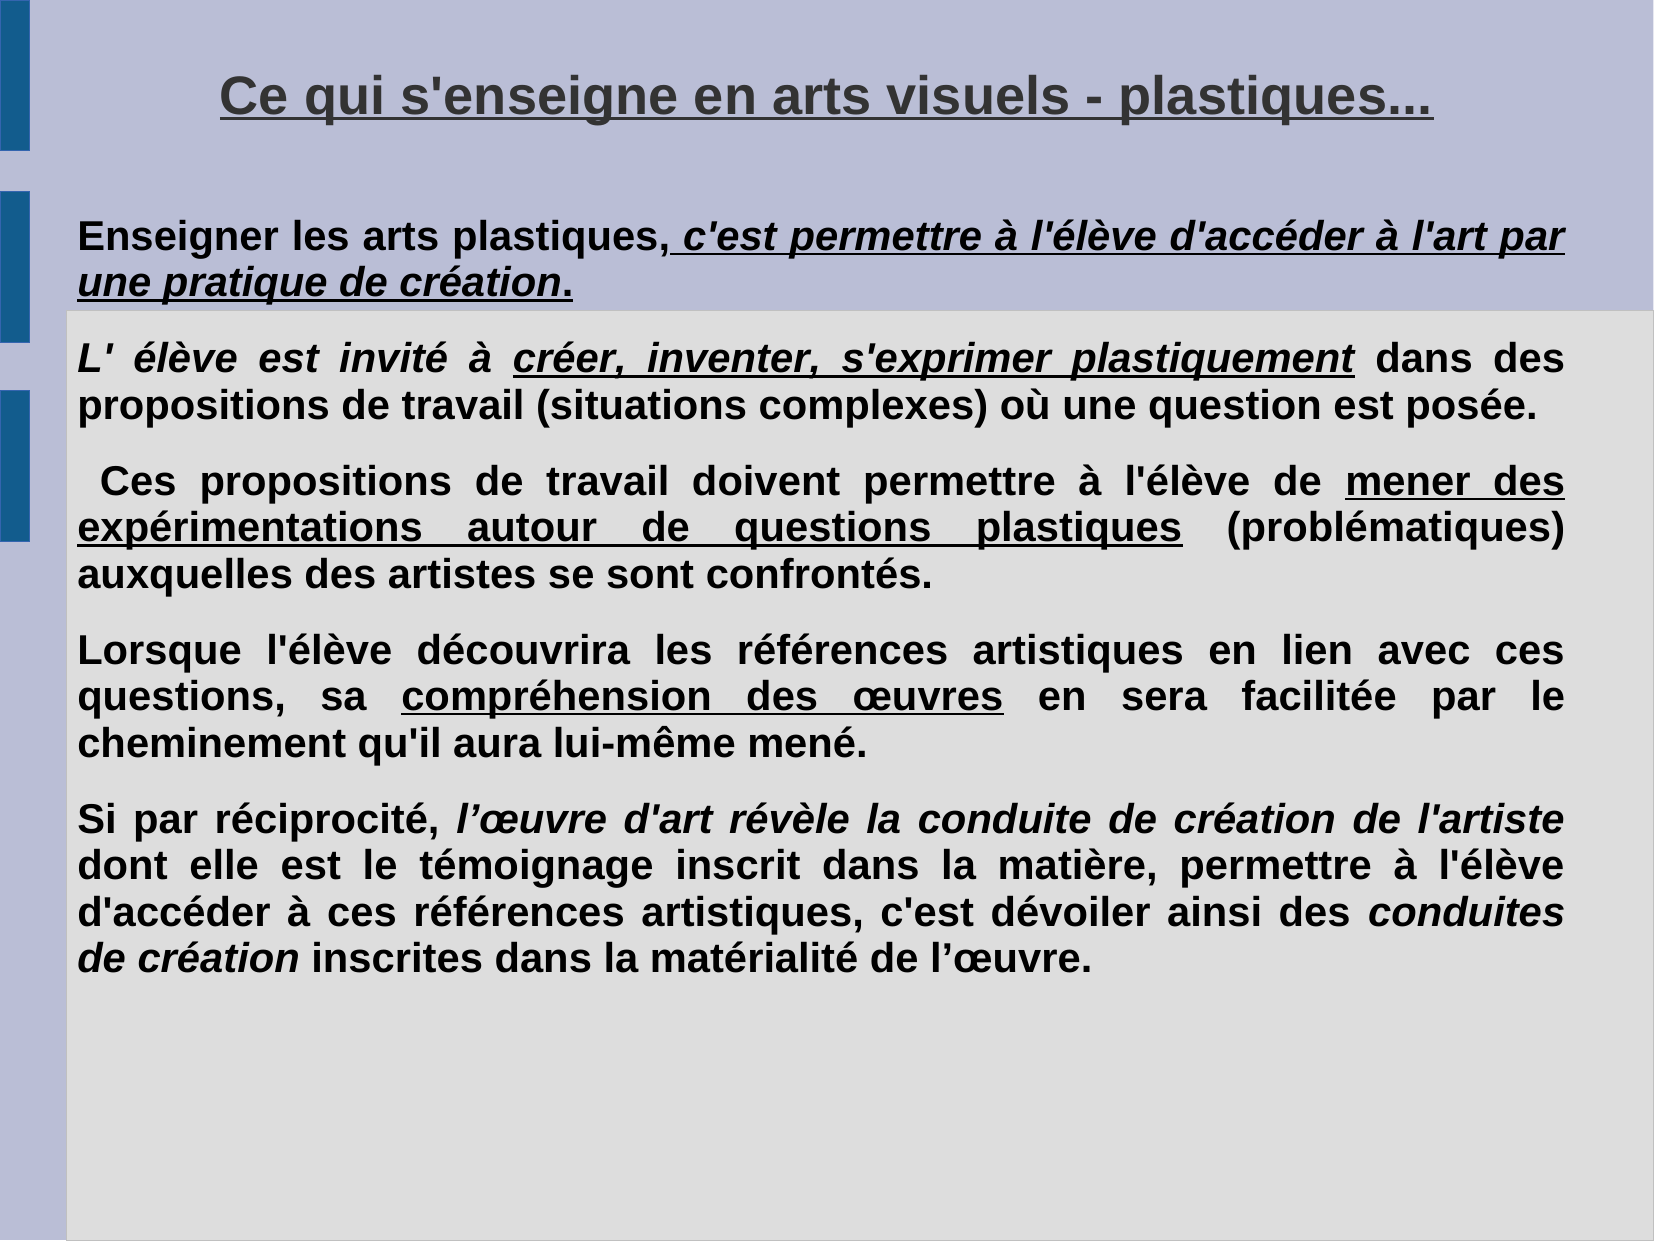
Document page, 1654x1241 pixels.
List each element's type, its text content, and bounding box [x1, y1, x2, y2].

list Enseigner les arts plastiques, c'est permettre à l'élève d'accéder à l'art par une pratique de création. L' élève est invité à créer, inventer, s'exprimer plastiquement dans des propositions de travail (situations complexes) où une question est posée. Ces propositions de travail doivent permettre à l'élève de mener des expérimentations autour de questions plastiques (problématiques) auxquelles des artistes se sont confrontés. Lorsque l'élève découvrira les références artistiques en lien avec ces questions, sa compréhension des œuvres en sera facilitée par le cheminement qu'il aura lui-même mené. Si par réciprocité, l’œuvre d'art révèle la conduite de création de l'artiste dont elle est le témoignage inscrit dans la matière, permettre à l'élève d'accéder à ces références artistiques, c'est dévoiler ainsi des conduites de création inscrites dans la matérialité de l’œuvre. [77, 212, 1566, 1231]
title Ce qui s'enseigne en arts visuels - plastiques... [82, 49, 1571, 142]
